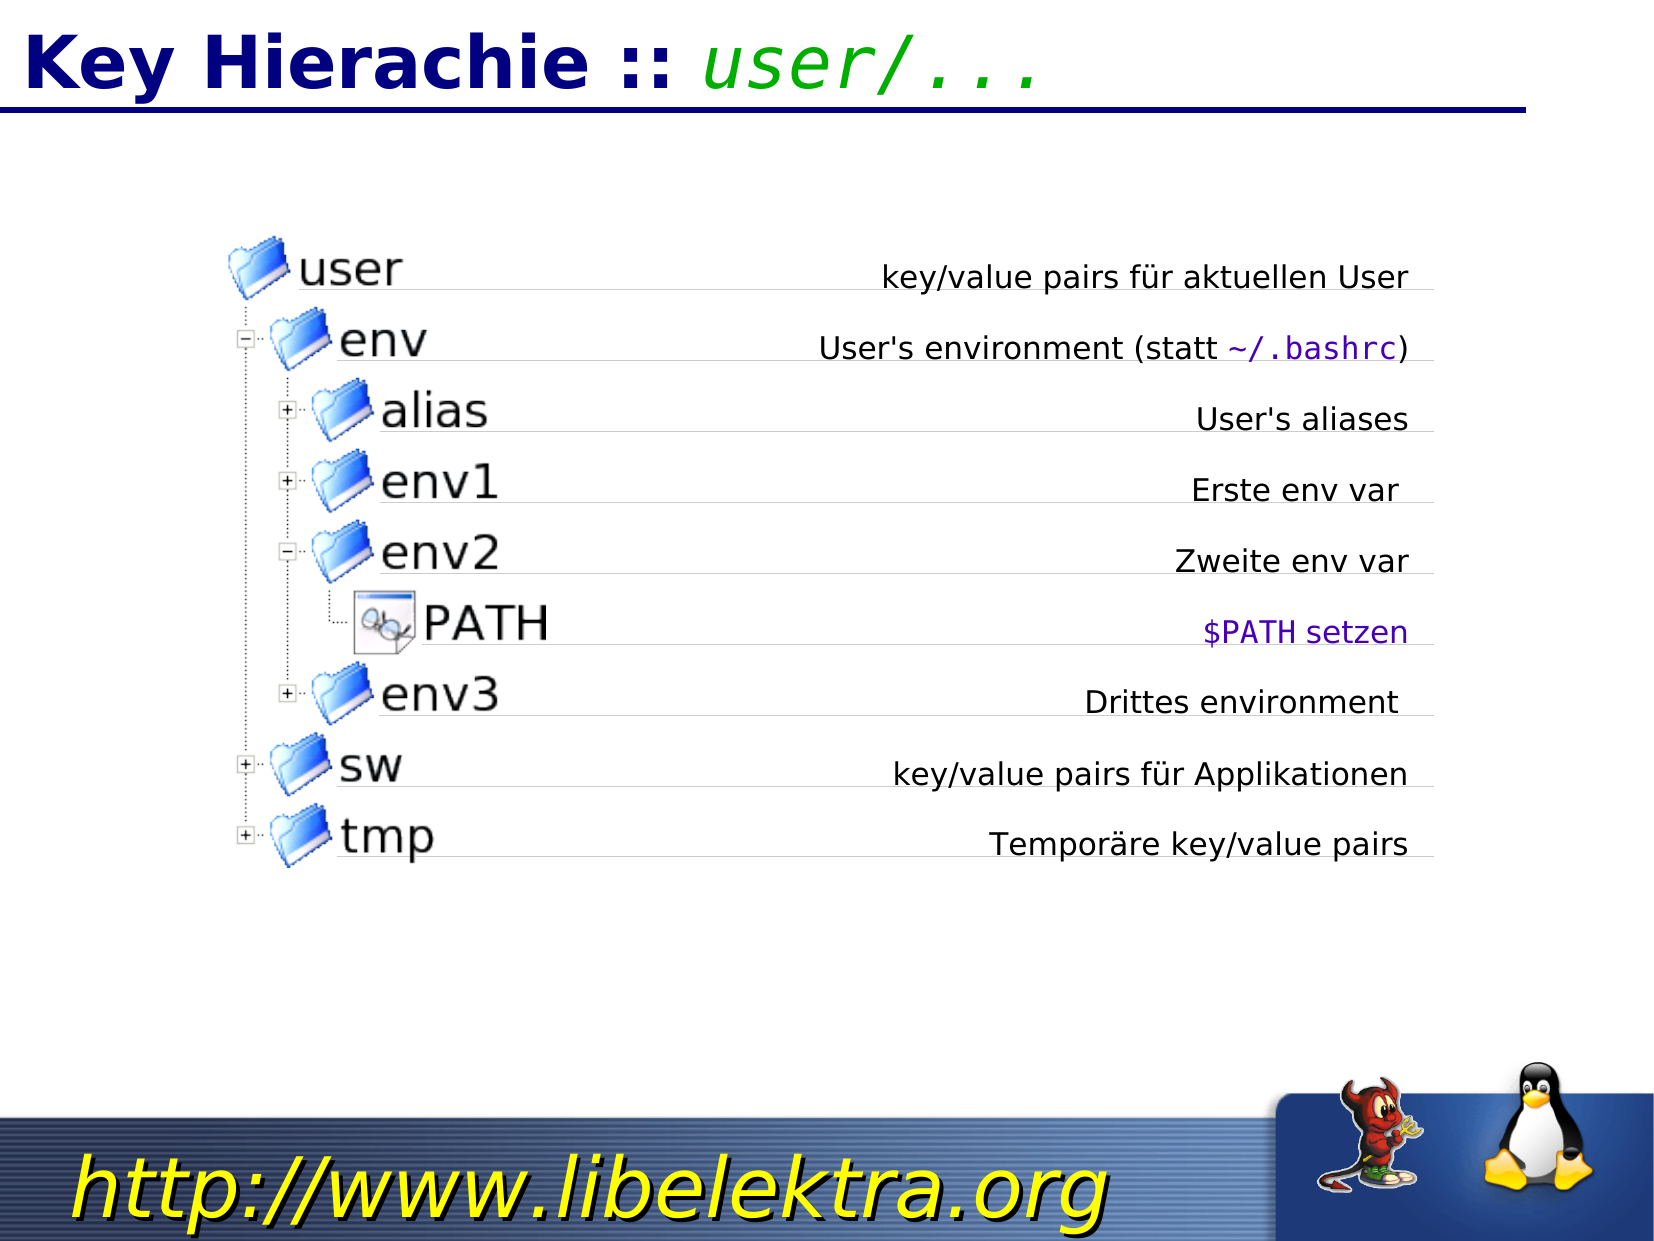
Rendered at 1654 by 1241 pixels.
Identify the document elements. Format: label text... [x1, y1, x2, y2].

text_box User's aliases [1195, 399, 1410, 438]
picture [0, 1061, 1654, 1241]
text_box $PATH setzen [974, 612, 1410, 651]
picture [214, 230, 546, 868]
text_box key/value pairs für aktuellen User [881, 258, 1410, 296]
text_box Zweite env var [685, 541, 1410, 580]
text_box User's environment (statt ~/.bashrc) [735, 329, 1410, 367]
text_box Drittes environment [1061, 683, 1410, 722]
text_box Erste env var [1155, 470, 1410, 509]
text_box key/value pairs für Applikationen [892, 754, 1410, 793]
text_box Temporäre key/value pairs [989, 825, 1410, 864]
text_box Key Hierachie :: user/... [22, 14, 1611, 111]
